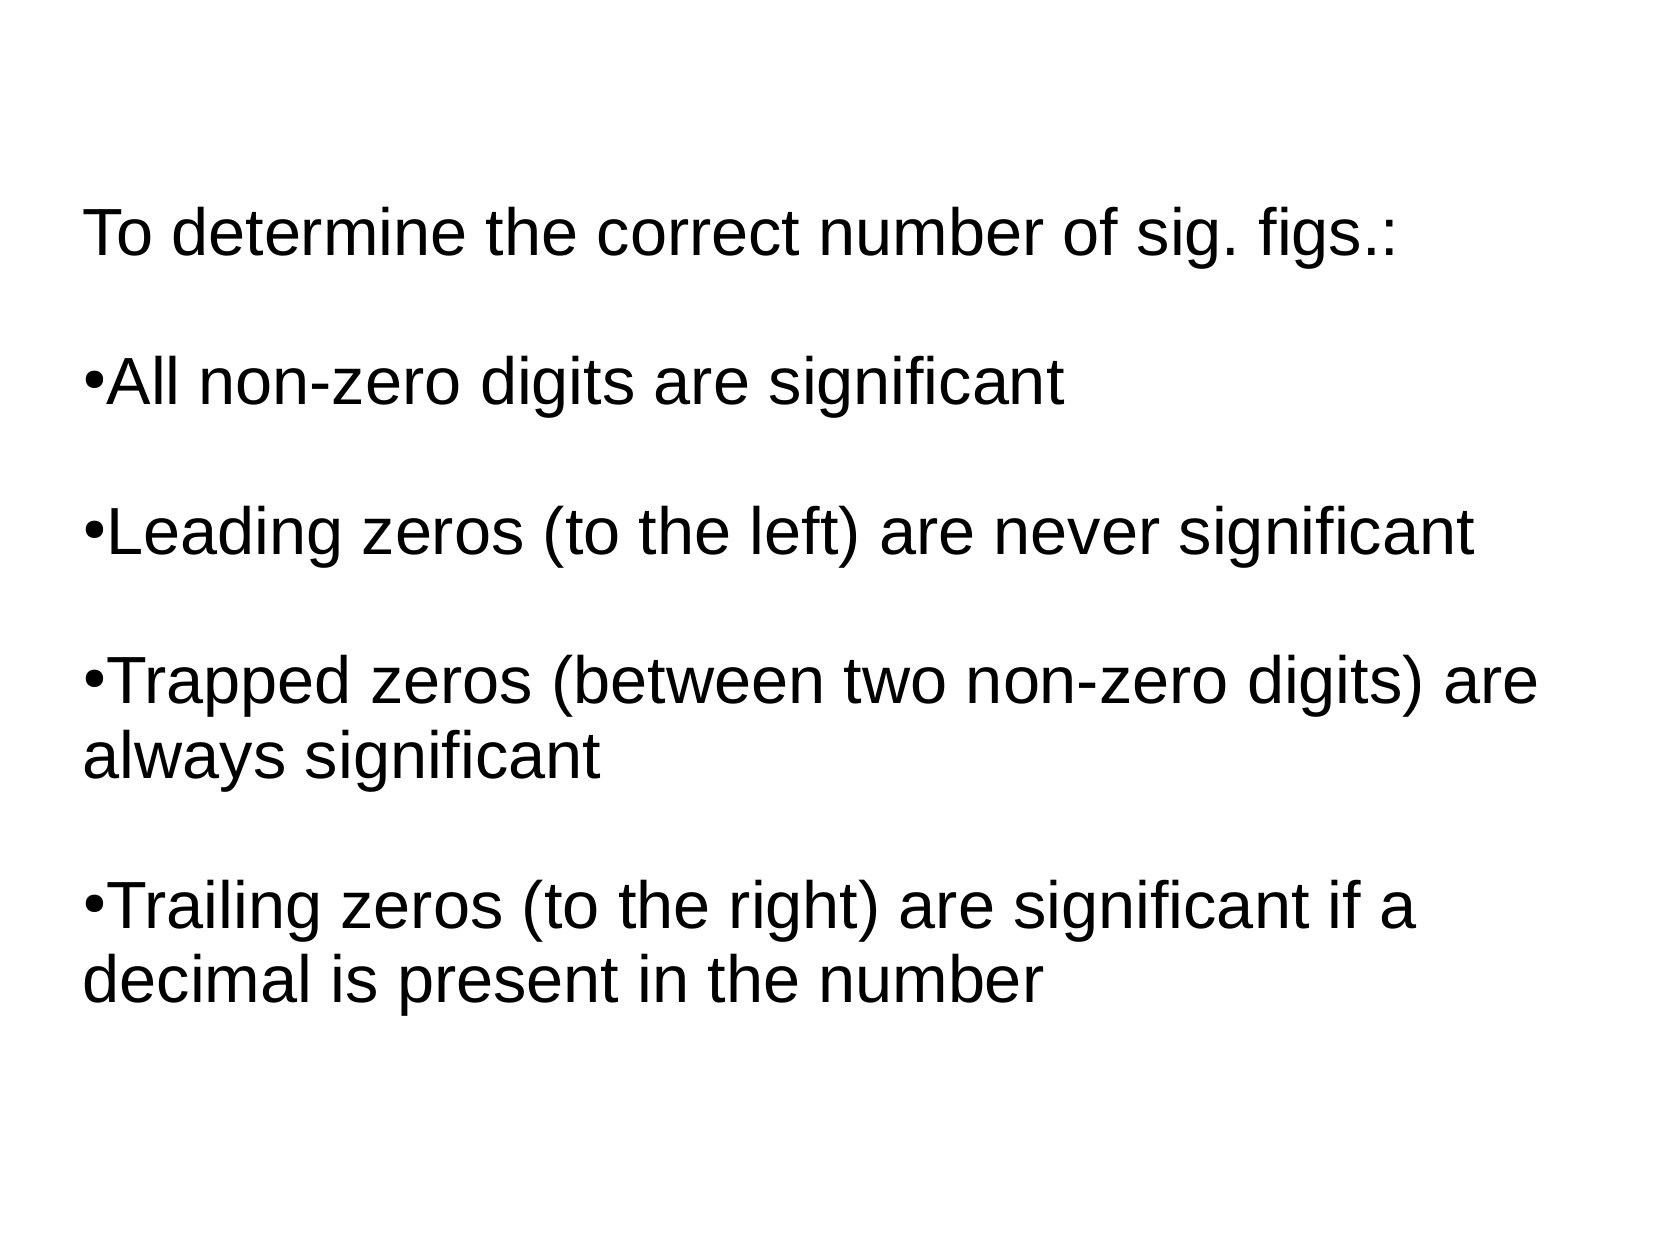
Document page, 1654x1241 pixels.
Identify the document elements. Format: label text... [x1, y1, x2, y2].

subtitle To determine the correct number of sig. figs.: All non-zero digits are significant Leading zeros (to the left) are never significant Trapped zeros (between two non-zero digits) are always significant Trailing zeros (to the right) are significant if a decimal is present in the number [82, 49, 1571, 1163]
